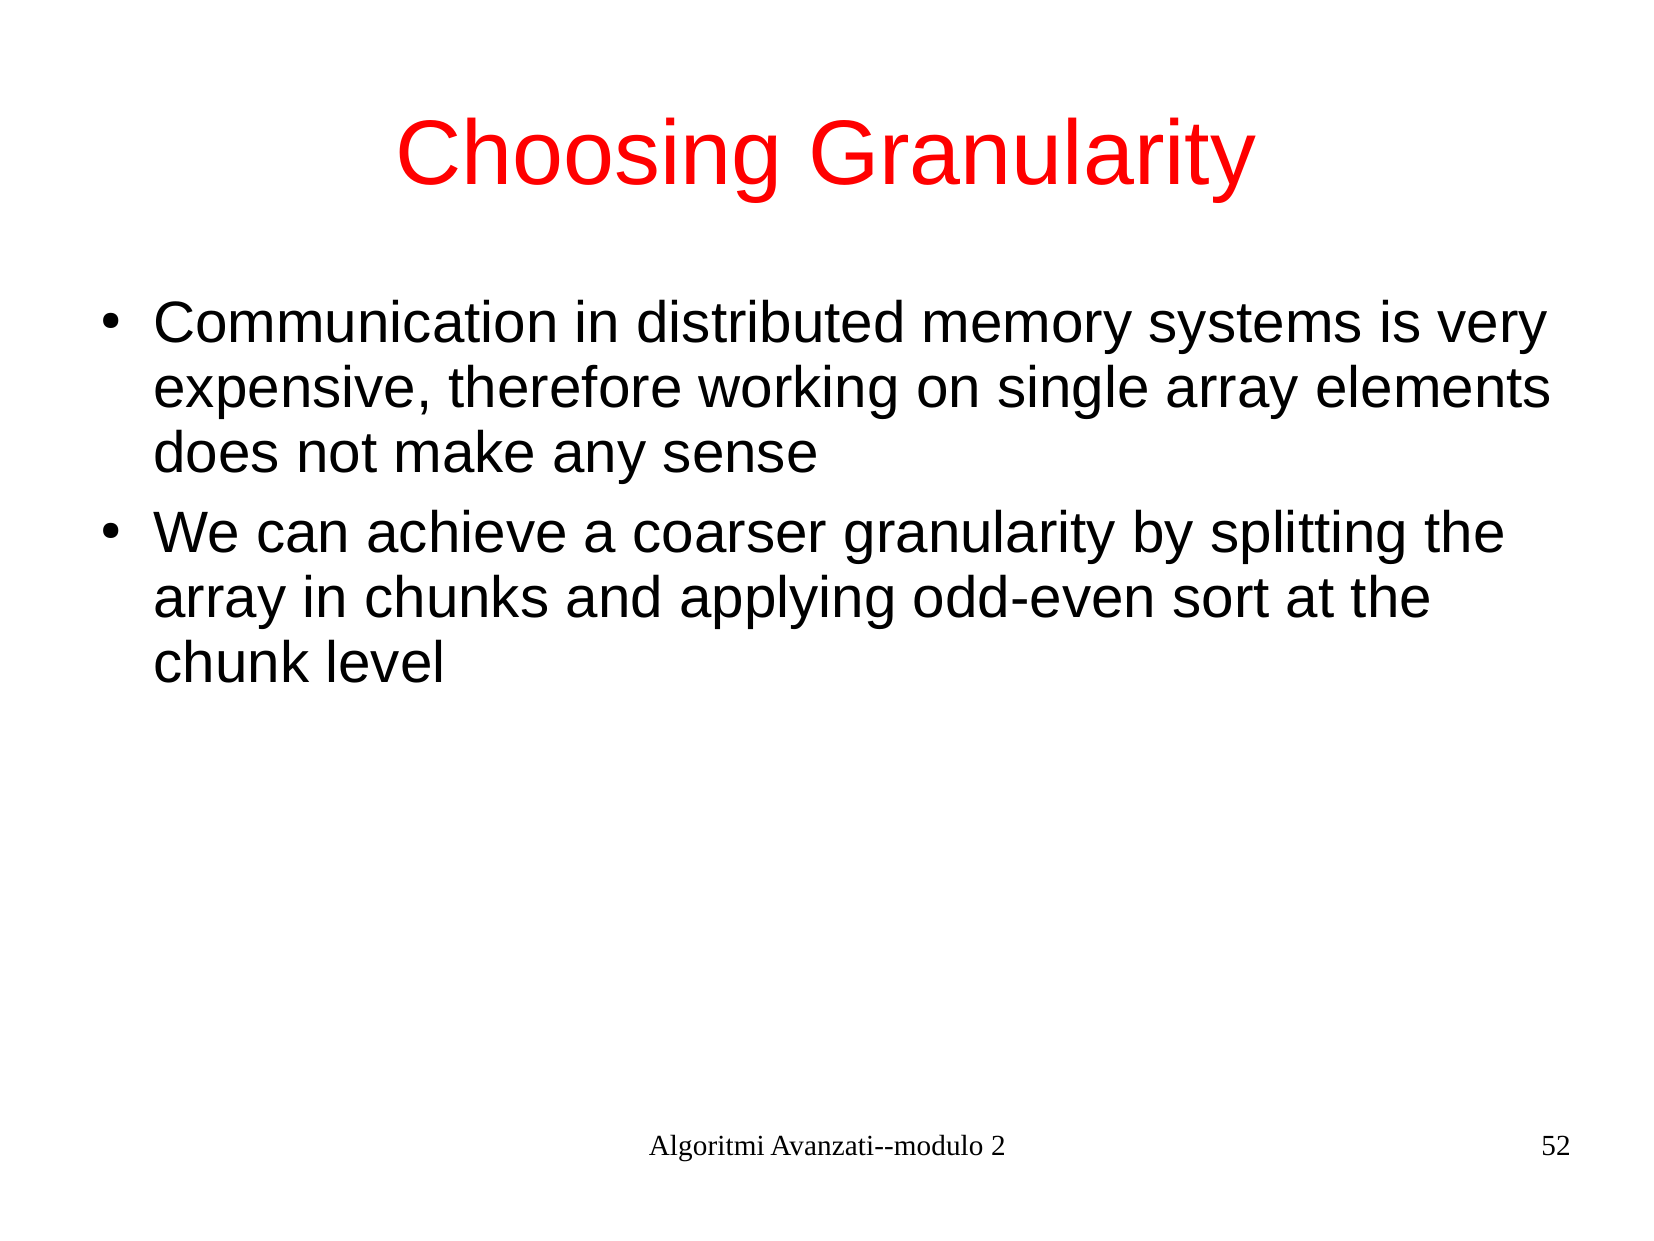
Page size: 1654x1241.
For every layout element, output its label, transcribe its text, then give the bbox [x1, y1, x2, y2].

list Communication in distributed memory systems is very expensive, therefore working on single array elements does not make any sense We can achieve a coarser granularity by splitting the array in chunks and applying odd-even sort at the chunk level [82, 290, 1571, 1109]
title Choosing Granularity [82, 49, 1571, 257]
